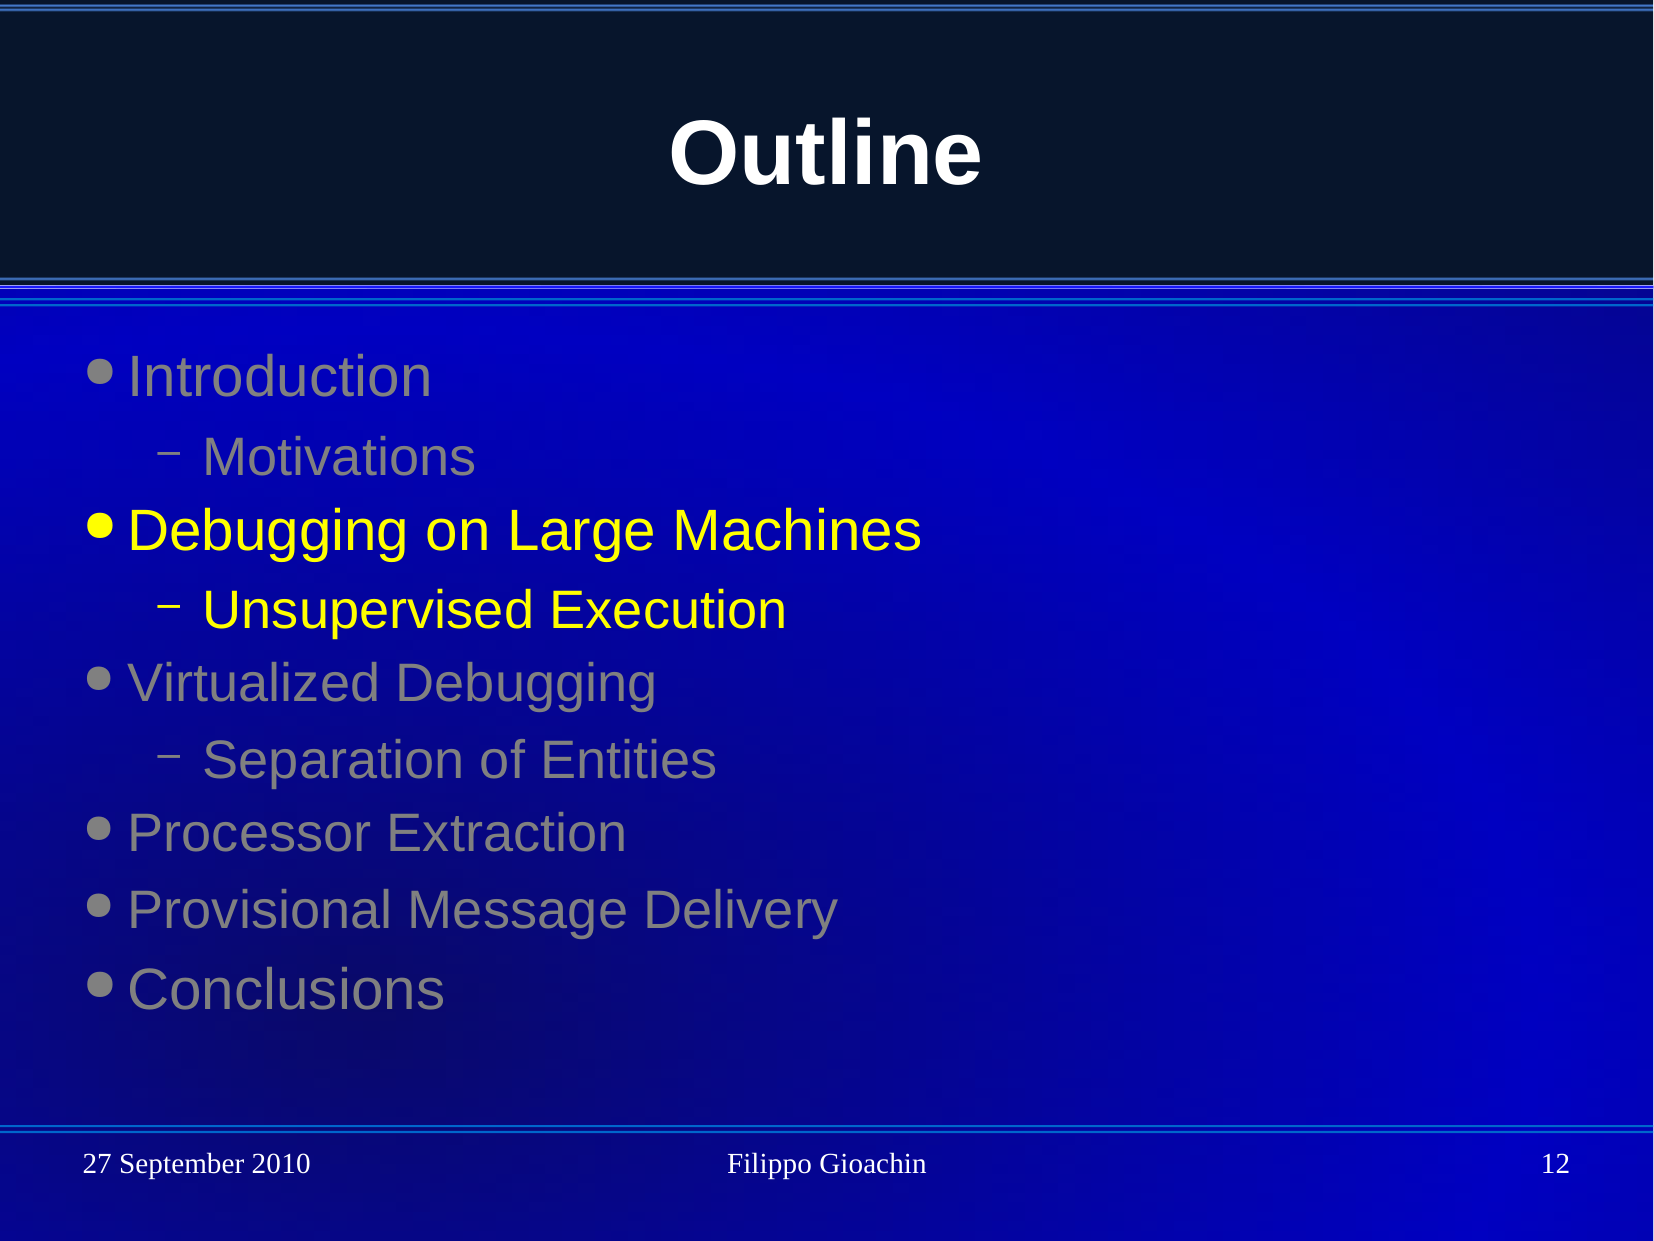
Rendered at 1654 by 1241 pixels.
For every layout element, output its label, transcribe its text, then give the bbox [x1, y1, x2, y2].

picture [0, 289, 1654, 298]
picture [153, 1161, 159, 1172]
picture [801, 1160, 808, 1172]
picture [210, 1161, 217, 1172]
list Introduction Motivations Debugging on Large Machines Unsupervised Execution Virtualized Debugging Separation of Entities Processor Extraction Provisional Message Delivery Conclusions [82, 355, 1571, 1160]
picture [772, 1161, 778, 1172]
picture [787, 1161, 793, 1172]
picture [852, 1160, 859, 1172]
picture [0, 0, 1654, 285]
picture [270, 1160, 277, 1172]
picture [0, 307, 1654, 1125]
title Outline [82, 49, 1571, 257]
picture [0, 1134, 1654, 1241]
picture [300, 1160, 307, 1172]
